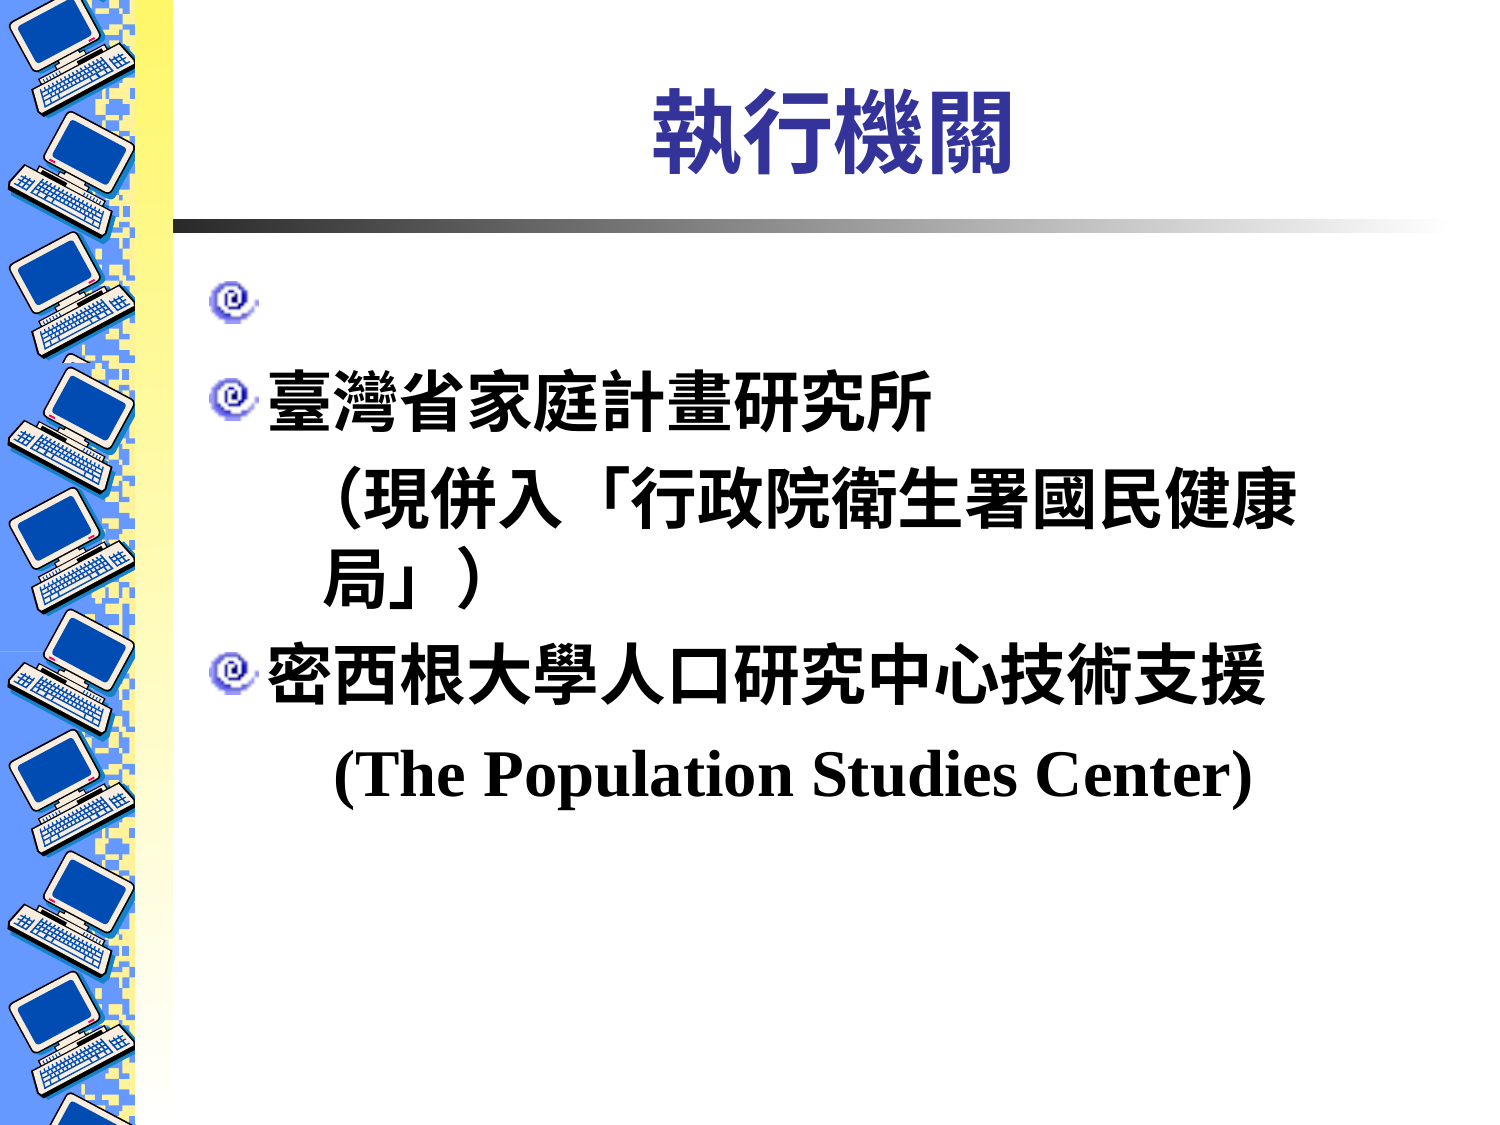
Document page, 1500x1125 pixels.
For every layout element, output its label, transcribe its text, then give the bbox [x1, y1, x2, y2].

list 臺灣省家庭計畫研究所 （現併入「行政院衛生署國民健康局」） 密西根大學人口研究中心技術支援 (The Population Studies Center) [194, 255, 1470, 1066]
title 執行機關 [194, 66, 1474, 193]
